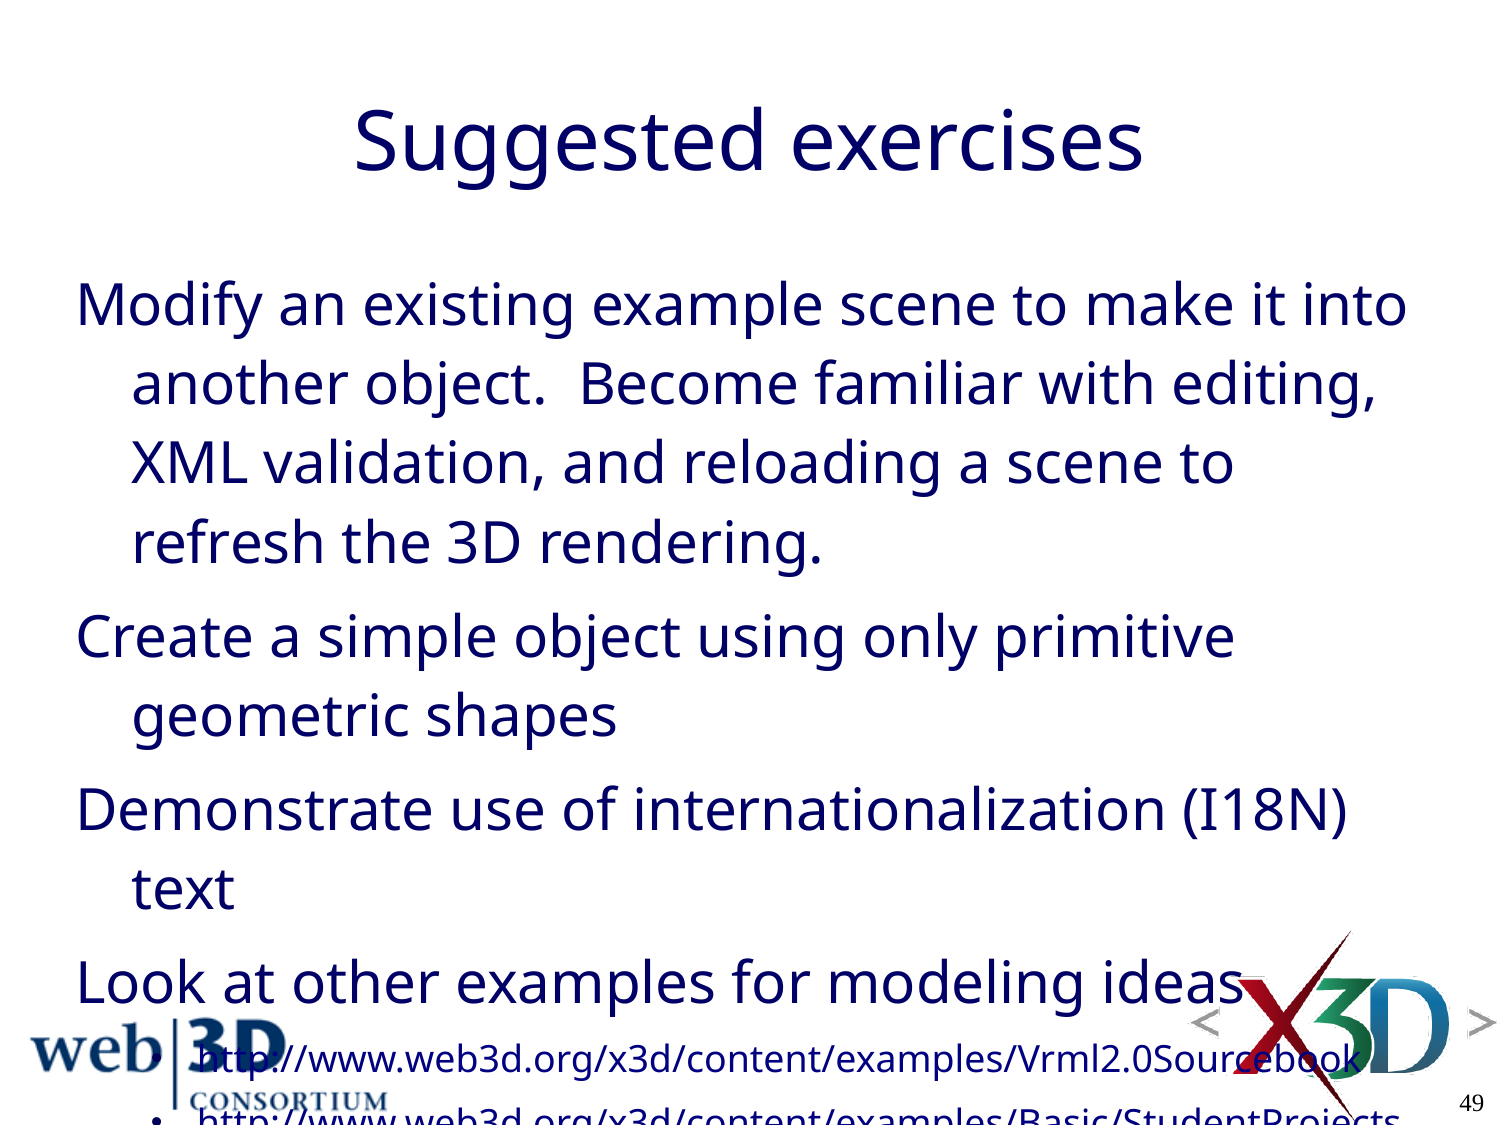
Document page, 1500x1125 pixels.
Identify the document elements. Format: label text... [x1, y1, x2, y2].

picture [1187, 1118, 1196, 1125]
picture [1304, 1118, 1315, 1125]
picture [1336, 1118, 1346, 1124]
picture [1267, 1112, 1277, 1123]
title Suggested exercises [112, 44, 1388, 232]
picture [1231, 1118, 1241, 1125]
list Modify an existing example scene to make it into another object. Become familiar with editing, XML validation, and reloading a scene to refresh the 3D rendering. Create a simple object using only primitive geometric shapes Demonstrate use of internationalization (I18N) text Look at other examples for modeling ideas http://www.web3d.org/x3d/content/examples/Vrml2.0Sourcebook http://www.web3d.org/x3d/content/examples/Basic/StudentProjects [75, 263, 1425, 1006]
picture [12, 1009, 413, 1121]
picture [1208, 1118, 1218, 1124]
picture [1187, 926, 1500, 1125]
